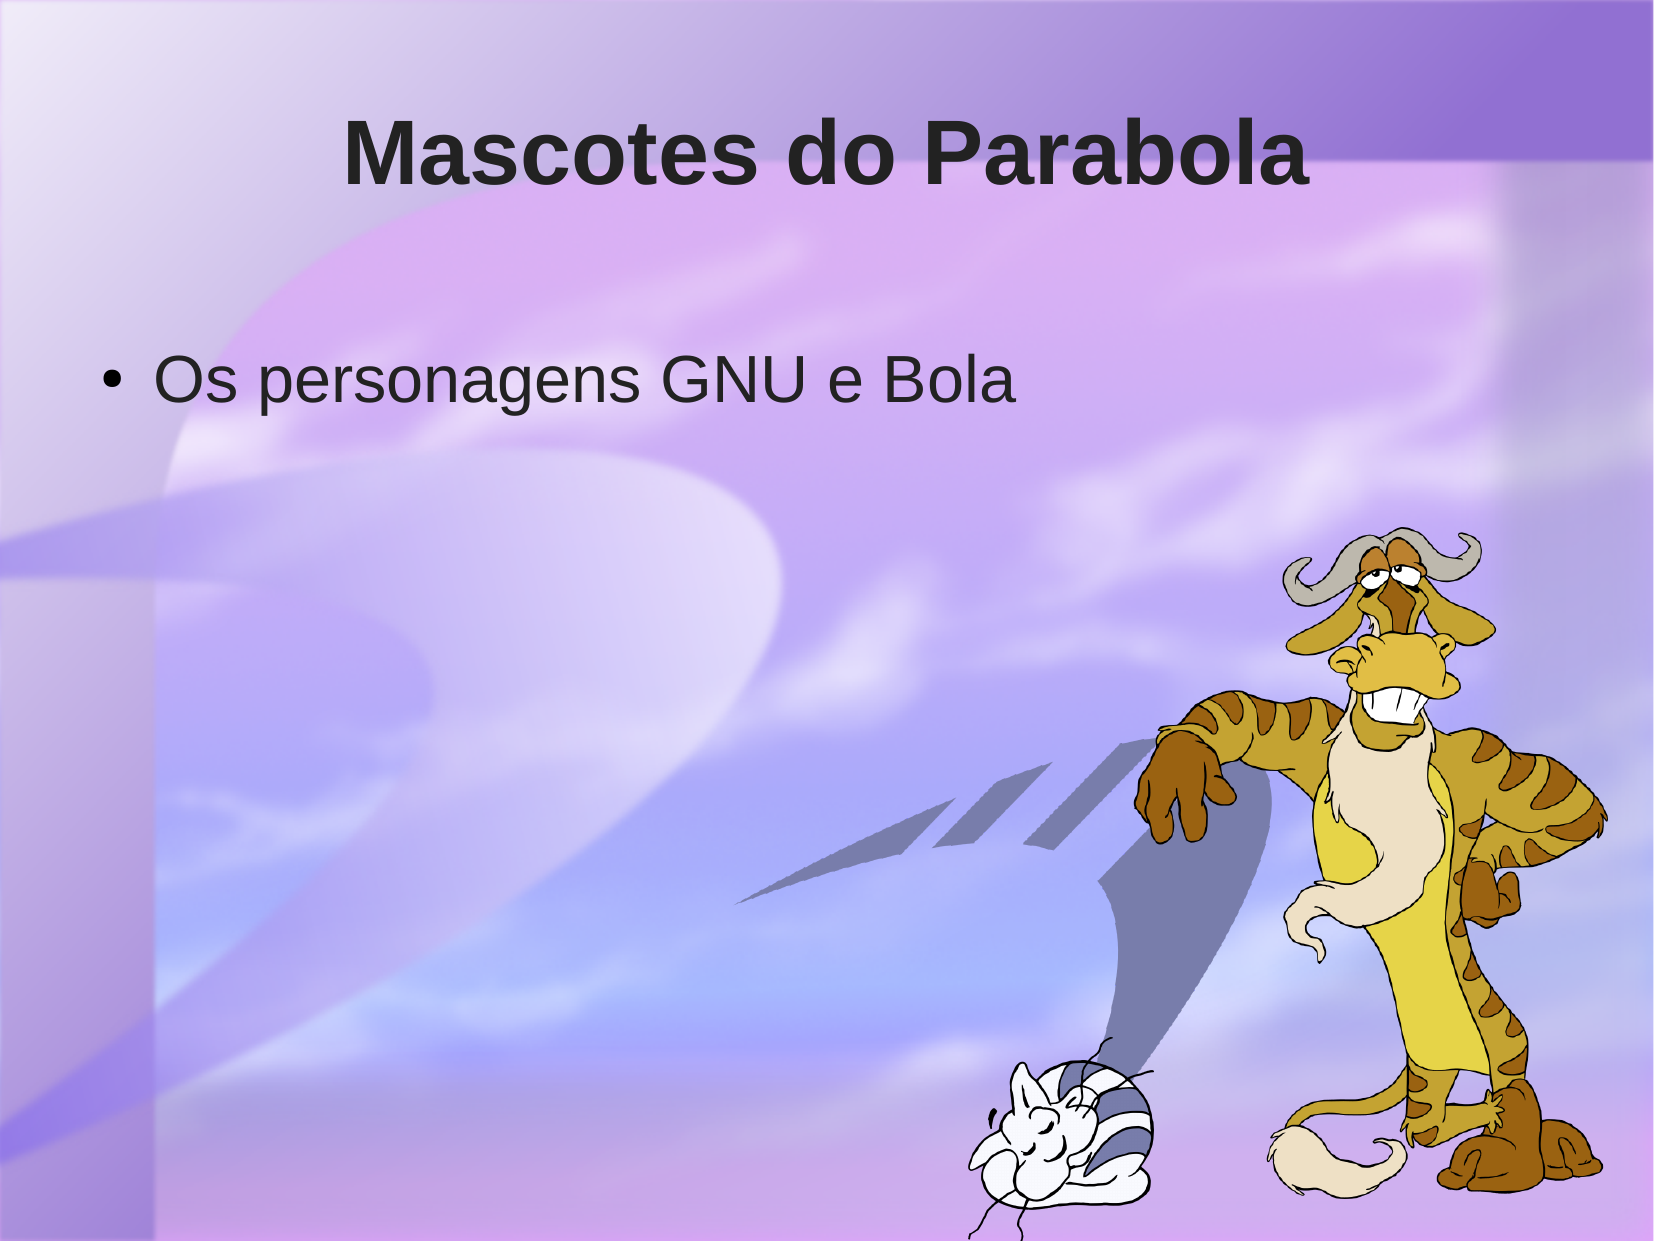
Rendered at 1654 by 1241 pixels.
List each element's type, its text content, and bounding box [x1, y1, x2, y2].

list Os personagens GNU e Bola [82, 342, 1276, 615]
title Mascotes do Parabola [82, 24, 1571, 282]
picture [0, 0, 1654, 1241]
